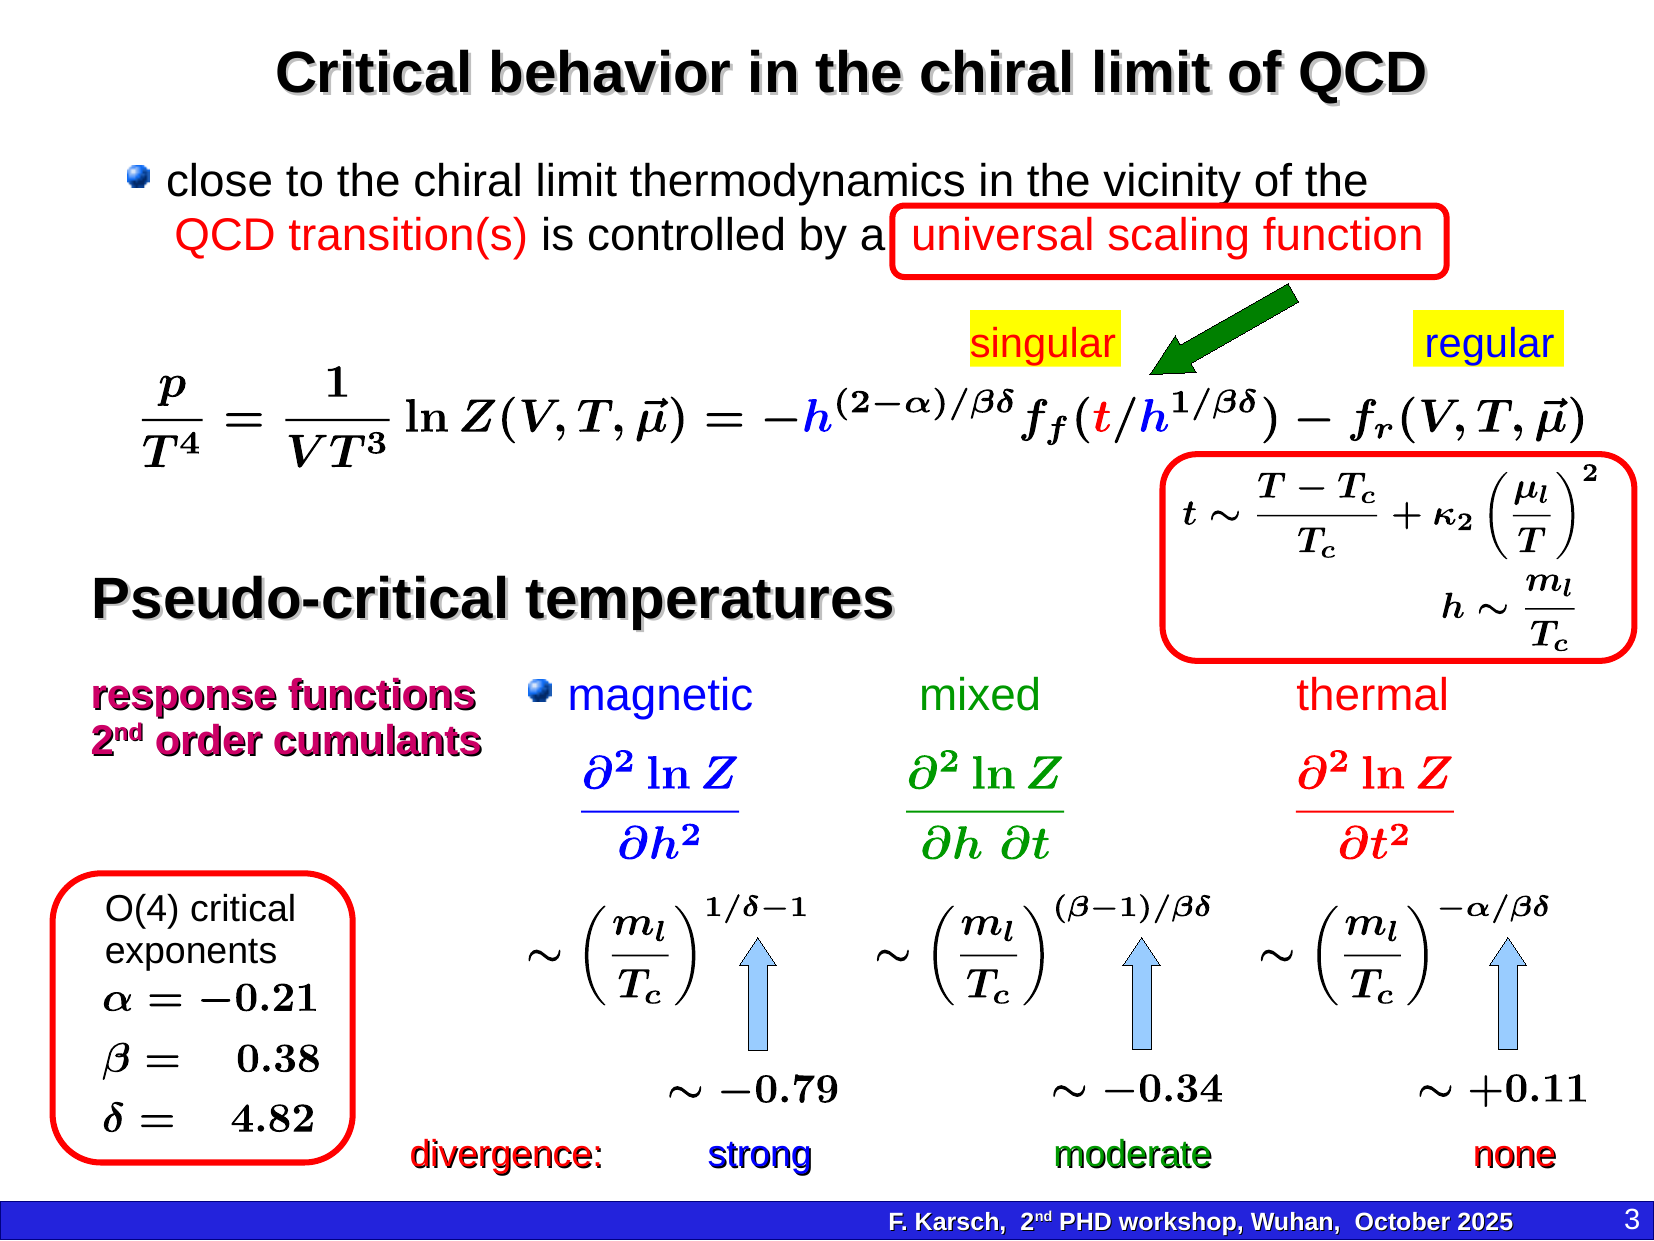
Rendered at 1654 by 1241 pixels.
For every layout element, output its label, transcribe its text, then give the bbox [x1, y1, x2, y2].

text_box magnetic mixed thermal [514, 650, 1528, 799]
text_box [666, 1074, 840, 1108]
text_box divergence: strong moderate none [394, 1125, 1651, 1182]
text_box [525, 894, 809, 1051]
text_box [1050, 1074, 1224, 1108]
text_box [906, 750, 1065, 860]
text_box [874, 894, 1213, 1050]
text_box close to the chiral limit thermodynamics in the vicinity of the QCD transition(s) is controlled by a universal scaling function [112, 136, 1440, 285]
text_box [141, 283, 1635, 661]
text_box [1416, 1074, 1590, 1108]
text_box [892, 205, 1447, 278]
text_box response functions 2nd order cumulants [75, 663, 497, 773]
text_box Pseudo-critical temperatures [77, 557, 928, 638]
text_box [1295, 750, 1454, 860]
text_box regular [1409, 312, 1570, 366]
text_box [52, 873, 353, 1163]
text_box [1258, 894, 1551, 1050]
text_box singular [954, 312, 1132, 366]
text_box Critical behavior in the chiral limit of QCD [260, 32, 1459, 113]
text_box [581, 750, 740, 860]
